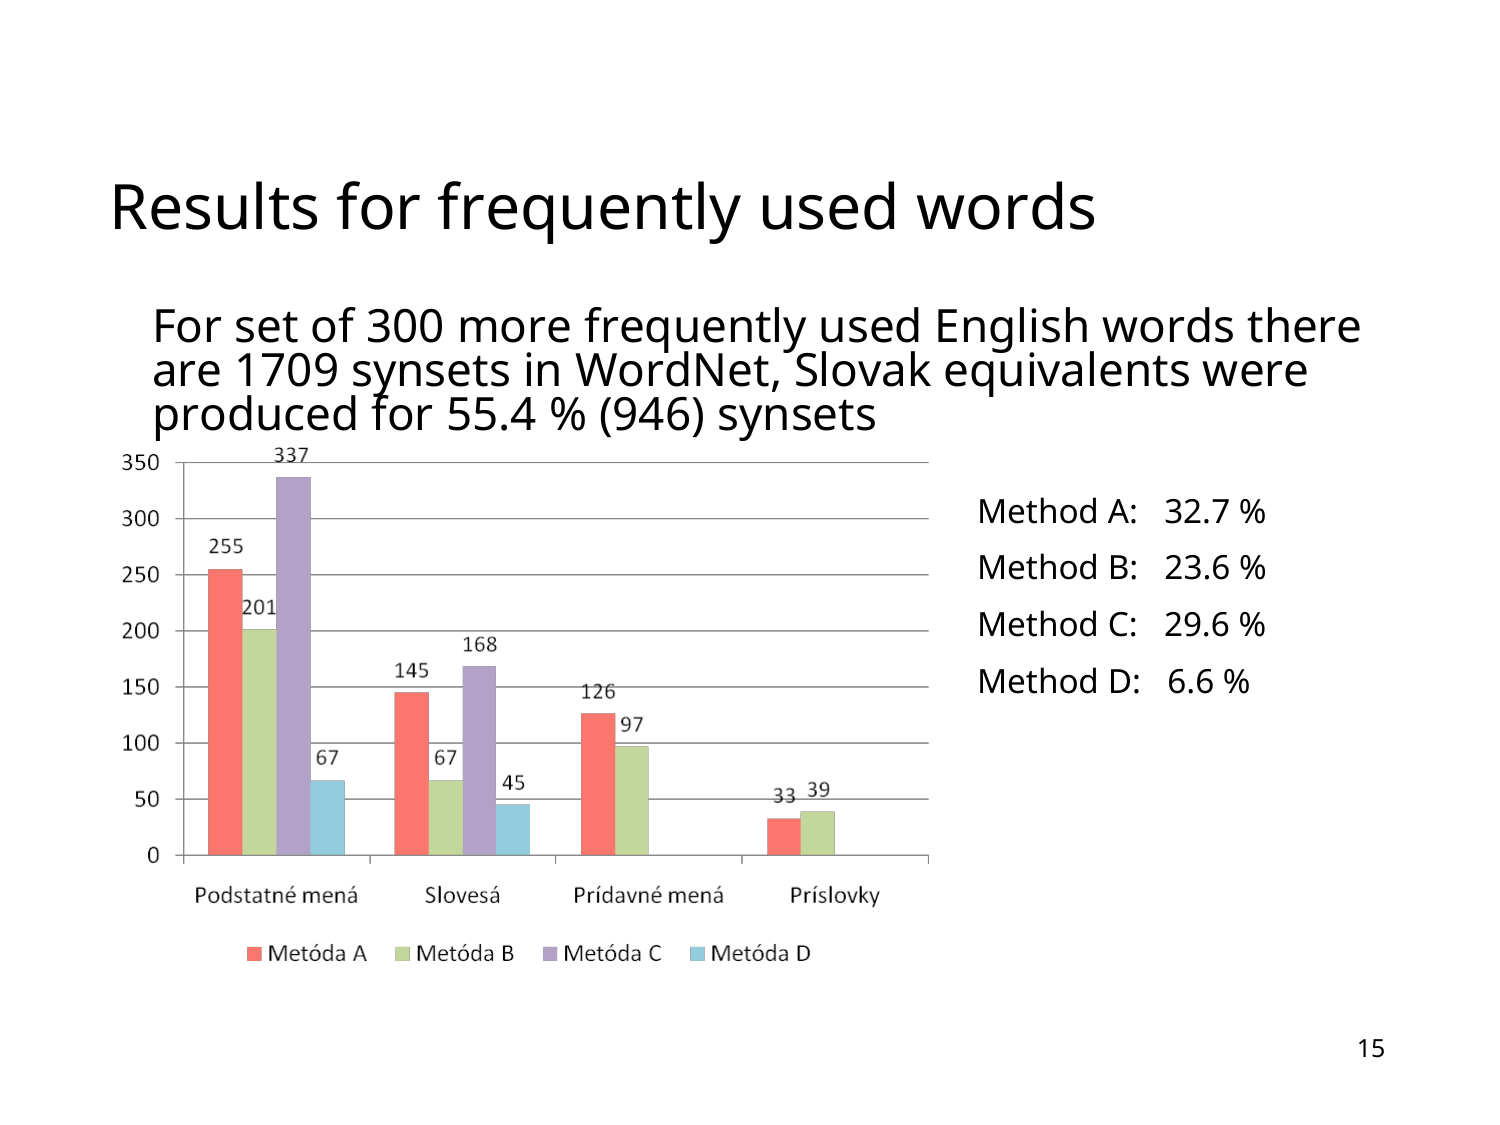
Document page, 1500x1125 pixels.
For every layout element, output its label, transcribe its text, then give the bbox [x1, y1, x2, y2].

text_box <number> [1074, 1024, 1401, 1103]
picture [98, 436, 952, 988]
text_box For set of 300 more frequently used English words there are 1709 synsets in WordNet, Slovak equivalents were produced for 55.4 % (946) synsets [137, 299, 1388, 448]
title Results for frequently used words [94, 49, 1407, 250]
text_box Method A: 32.7 % Method B: 23.6 % Method C: 29.6 % Method D: 6.6 % [962, 448, 1388, 761]
